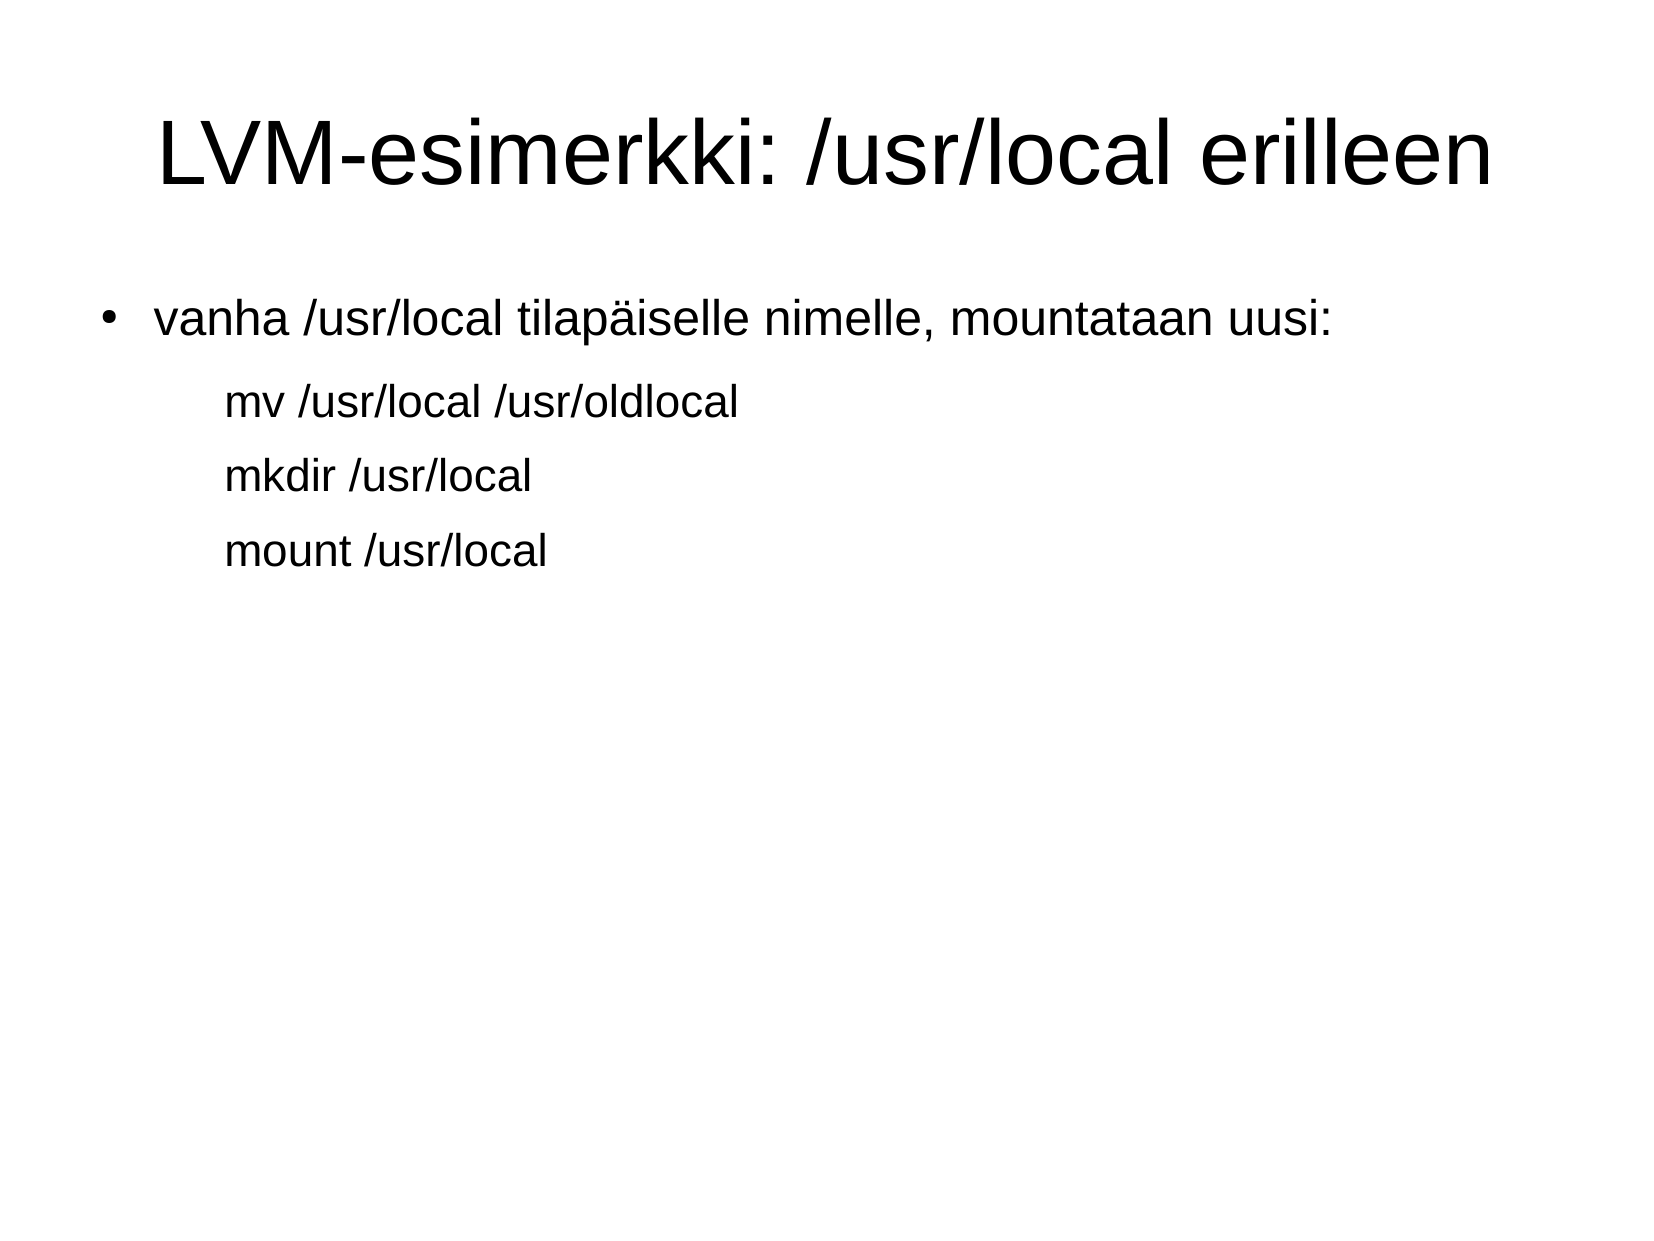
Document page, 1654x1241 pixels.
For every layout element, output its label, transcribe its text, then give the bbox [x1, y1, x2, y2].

title LVM-esimerkki: /usr/local erilleen [82, 49, 1571, 257]
list vanha /usr/local tilapäiselle nimelle, mountataan uusi: mv /usr/local /usr/oldlocal mkdir /usr/local mount /usr/local [82, 290, 1571, 1010]
